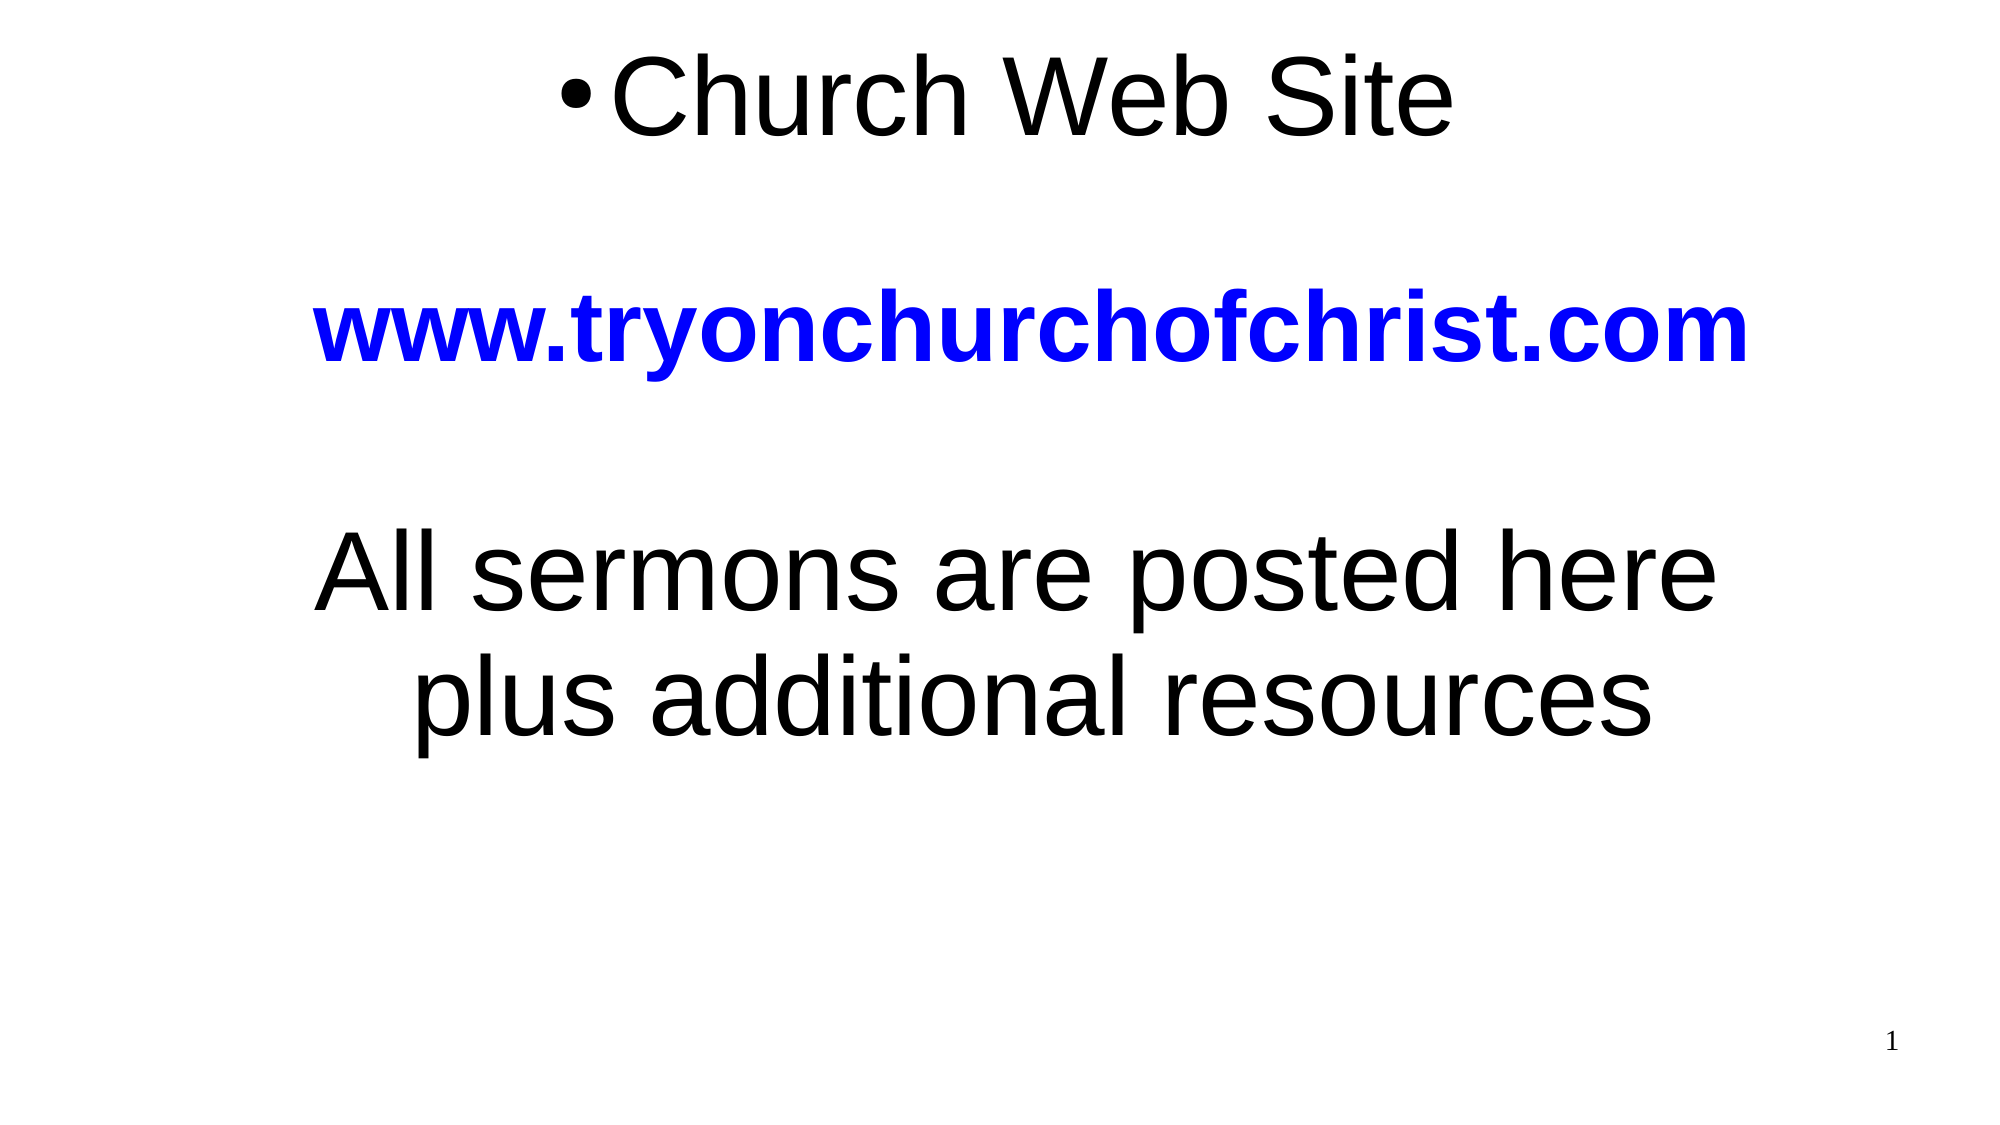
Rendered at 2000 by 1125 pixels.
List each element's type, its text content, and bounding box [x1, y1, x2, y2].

list Church Web Site www.tryonchurchofchrist.com All sermons are posted here plus additional resources [45, 33, 1951, 1123]
